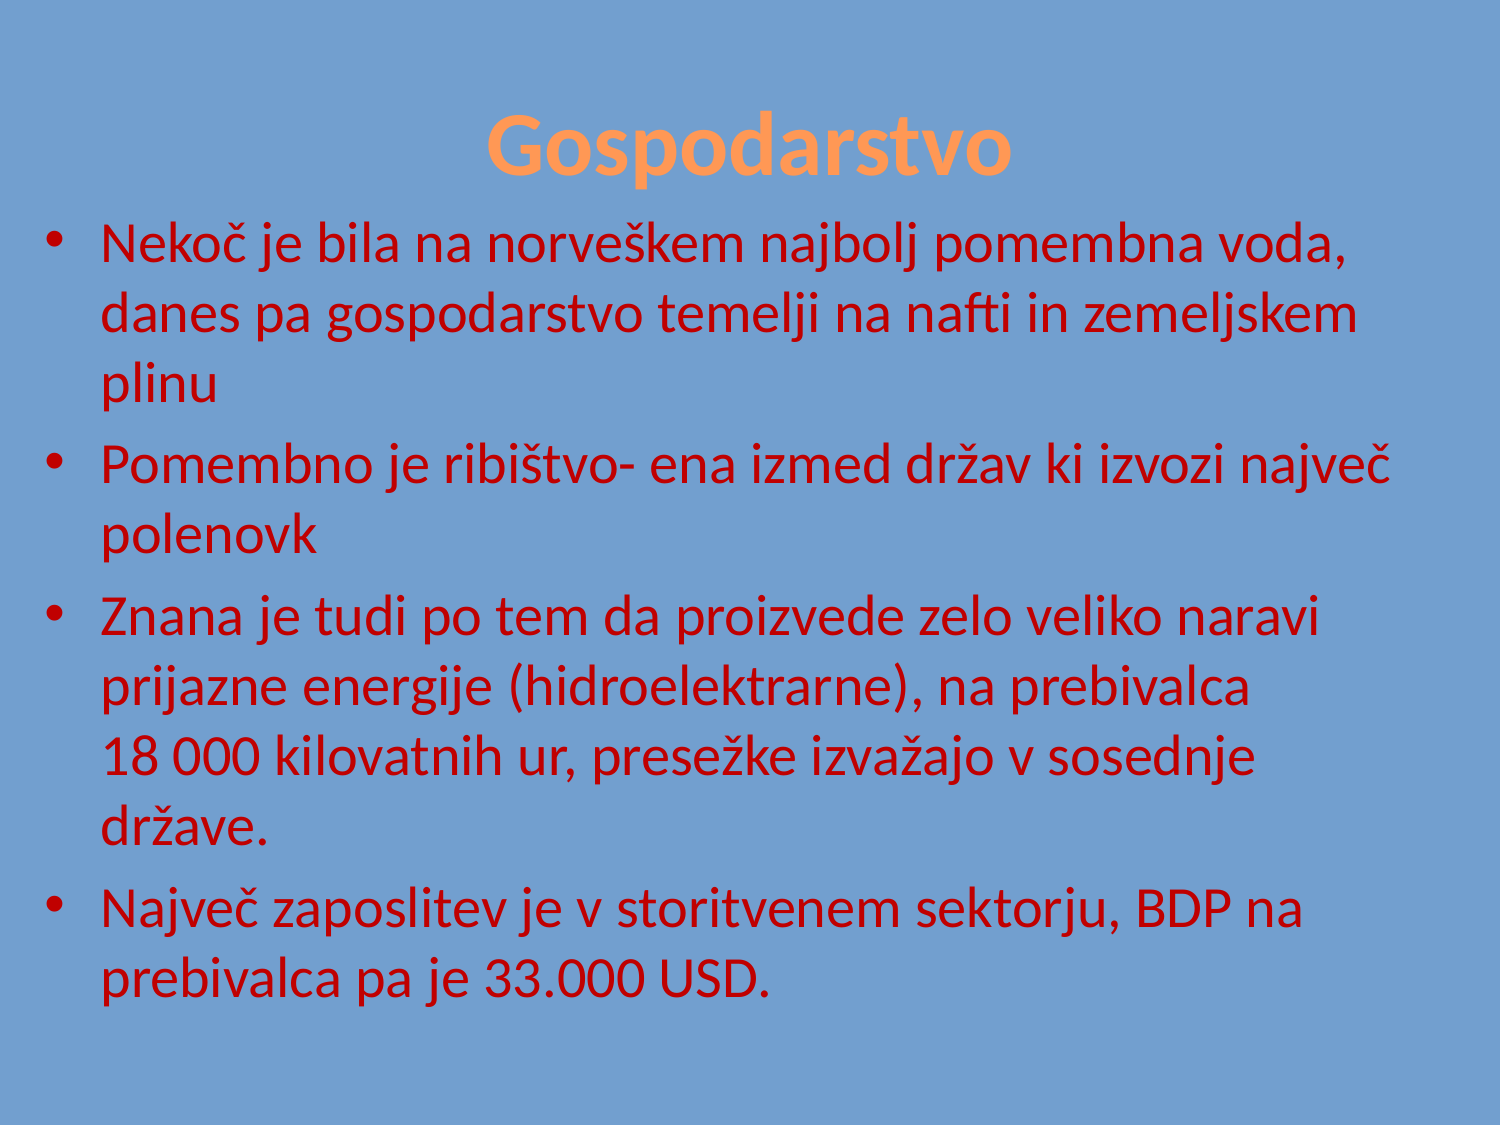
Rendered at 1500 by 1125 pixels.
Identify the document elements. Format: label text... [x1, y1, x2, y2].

list Nekoč je bila na norveškem najbolj pomembna voda, danes pa gospodarstvo temelji na nafti in zemeljskem plinu Pomembno je ribištvo- ena izmed držav ki izvozi največ polenovk Znana je tudi po tem da proizvede zelo veliko naravi prijazne energije (hidroelektrarne), na prebivalca 18 000 kilovatnih ur, presežke izvažajo v sosednje države. Največ zaposlitev je v storitvenem sektorju, BDP na prebivalca pa je 33.000 USD. [29, 196, 1425, 1071]
title Gospodarstvo [75, 45, 1425, 196]
